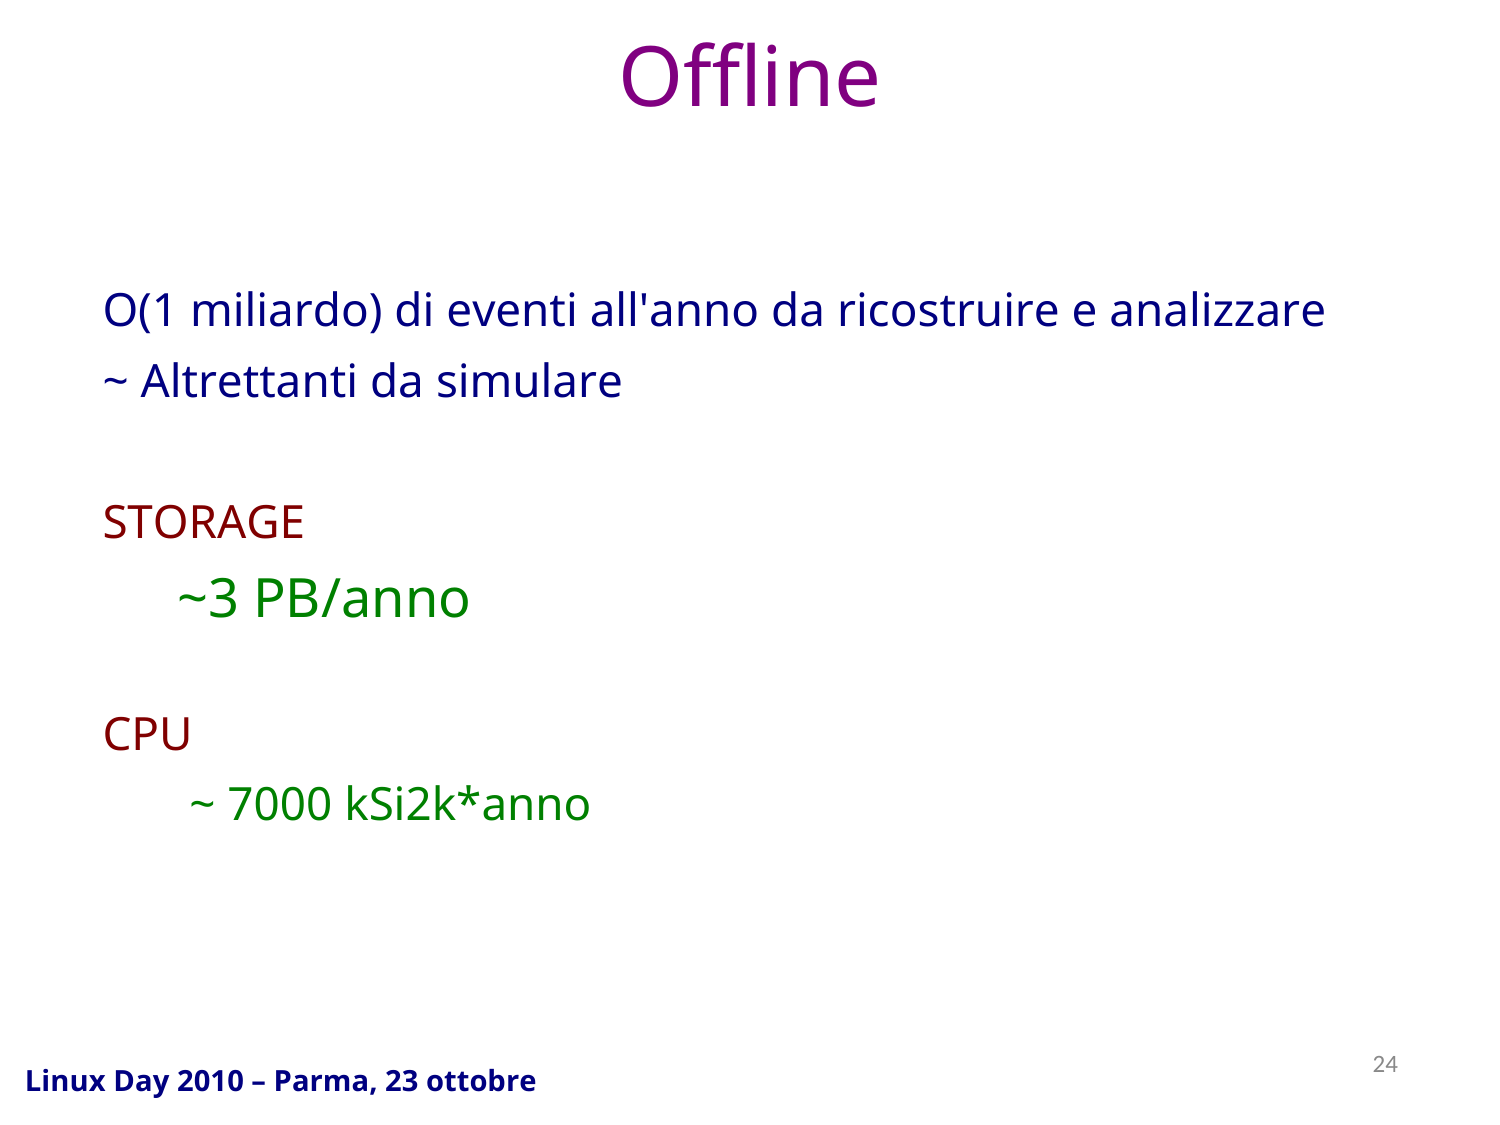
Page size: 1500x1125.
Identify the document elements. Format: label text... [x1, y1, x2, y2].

text_box Offline [41, 0, 1459, 132]
subtitle O(1 miliardo) di eventi all'anno da ricostruire e analizzare ~ Altrettanti da simulare STORAGE ~3 PB/anno CPU ~ 7000 kSi2k*anno [102, 252, 1393, 920]
